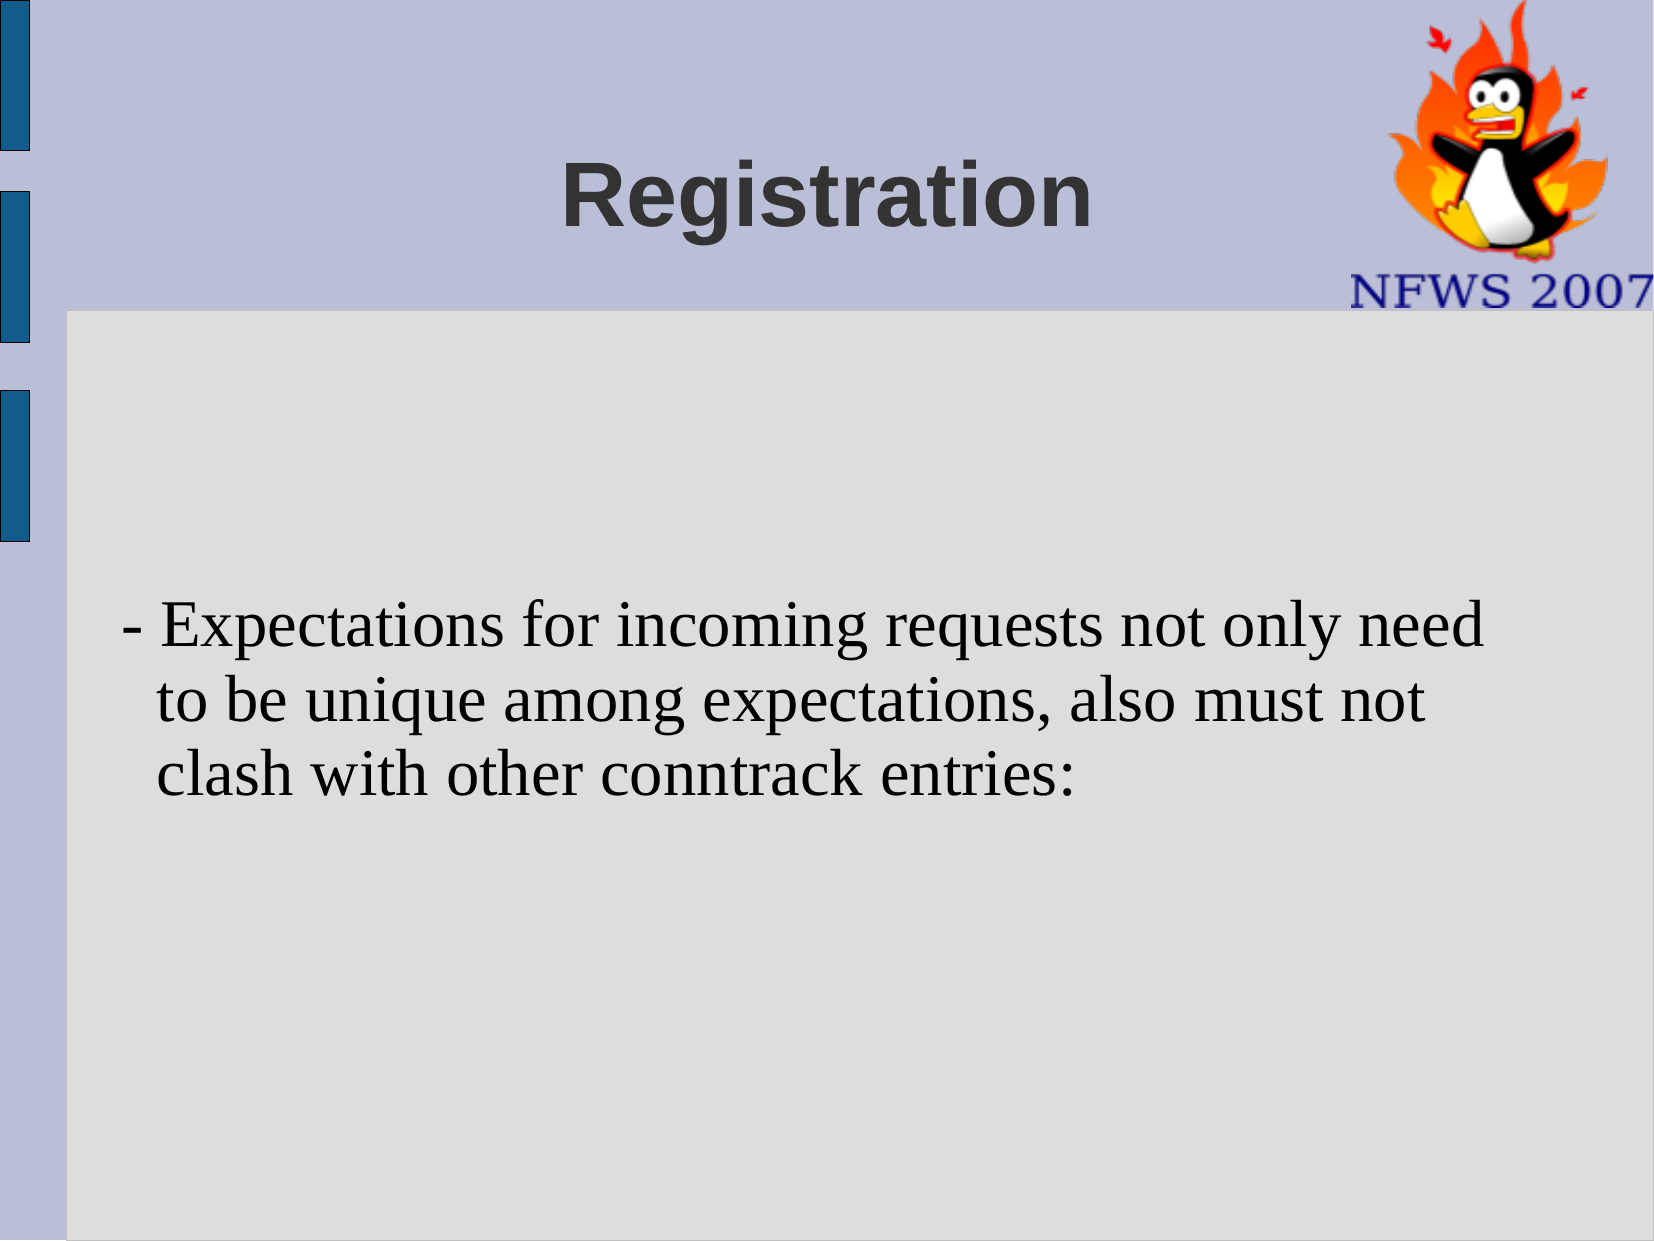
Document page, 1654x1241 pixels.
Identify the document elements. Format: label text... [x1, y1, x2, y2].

picture [1351, 0, 1654, 308]
title Registration [121, 98, 1351, 291]
subtitle - Expectations for incoming requests not only need to be unique among expectations, also must not clash with other conntrack entries: [121, 352, 1534, 1119]
